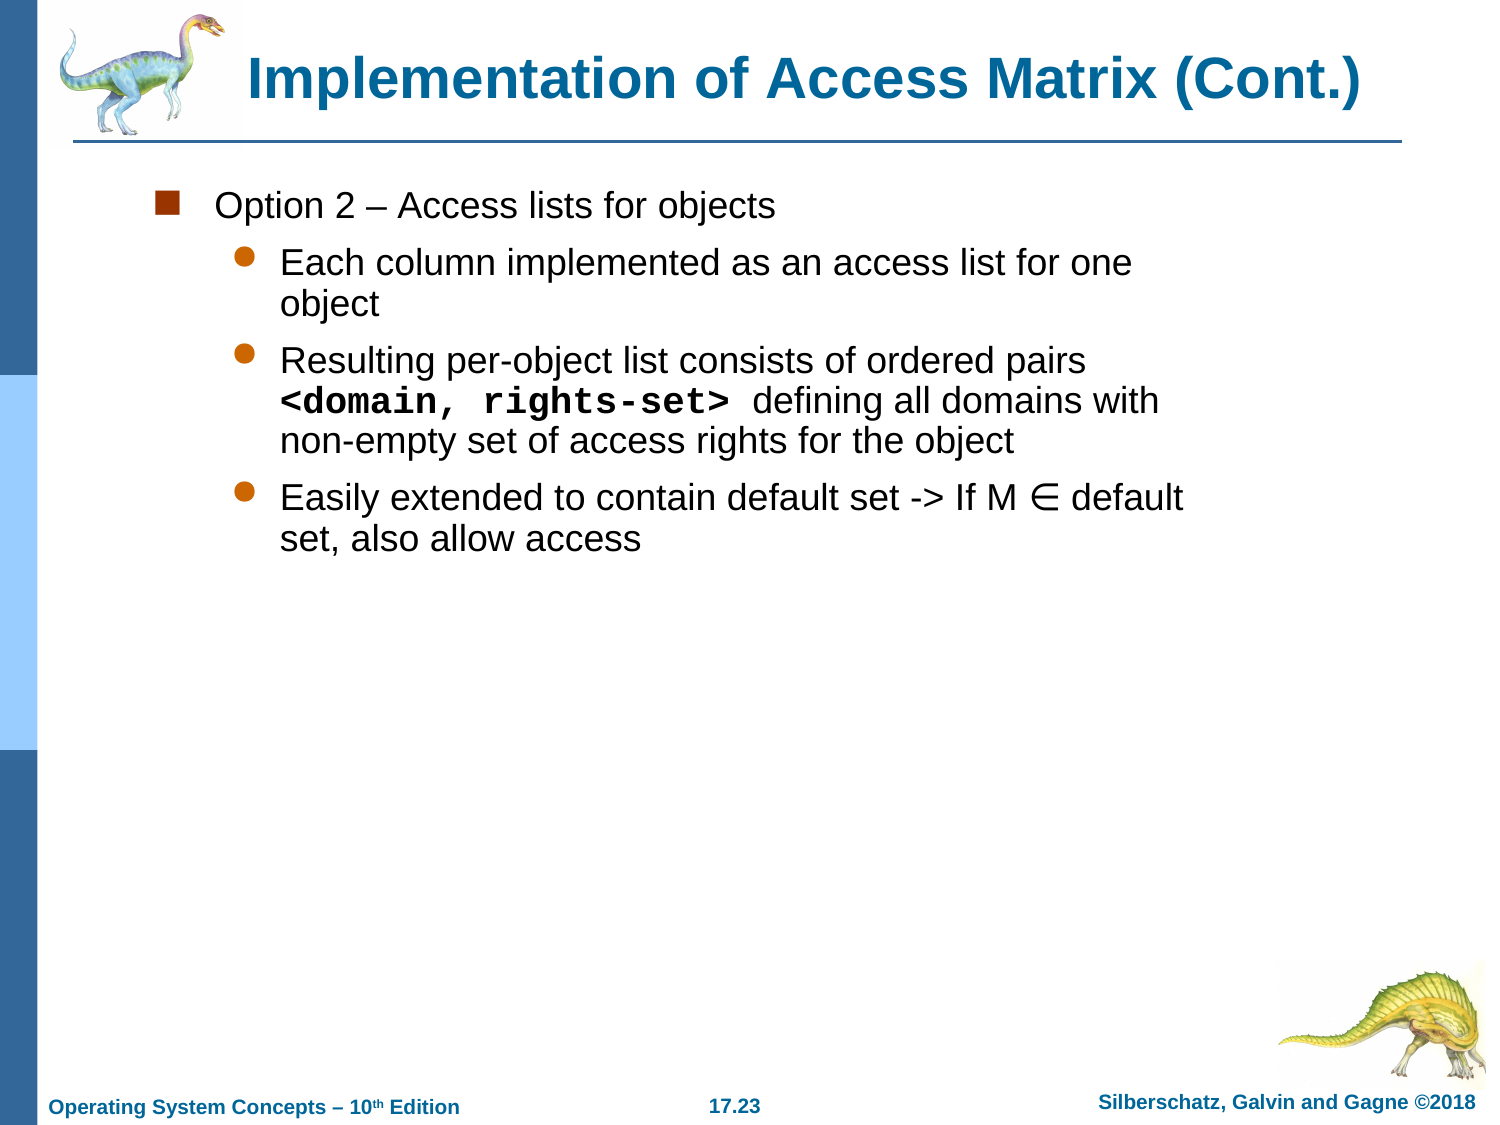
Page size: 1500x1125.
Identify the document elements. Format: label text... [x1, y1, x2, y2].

list Option 2 – Access lists for objects Each column implemented as an access list for one object Resulting per-object list consists of ordered pairs <domain, rights-set> defining all domains with non-empty set of access rights for the object Easily extended to contain default set -> If M ∈ default set, also allow access [143, 179, 1212, 837]
picture [1415, 1094, 1423, 1099]
title Implementation of Access Matrix (Cont.) [167, 23, 1443, 118]
picture [46, 0, 243, 149]
picture [1275, 959, 1486, 1090]
